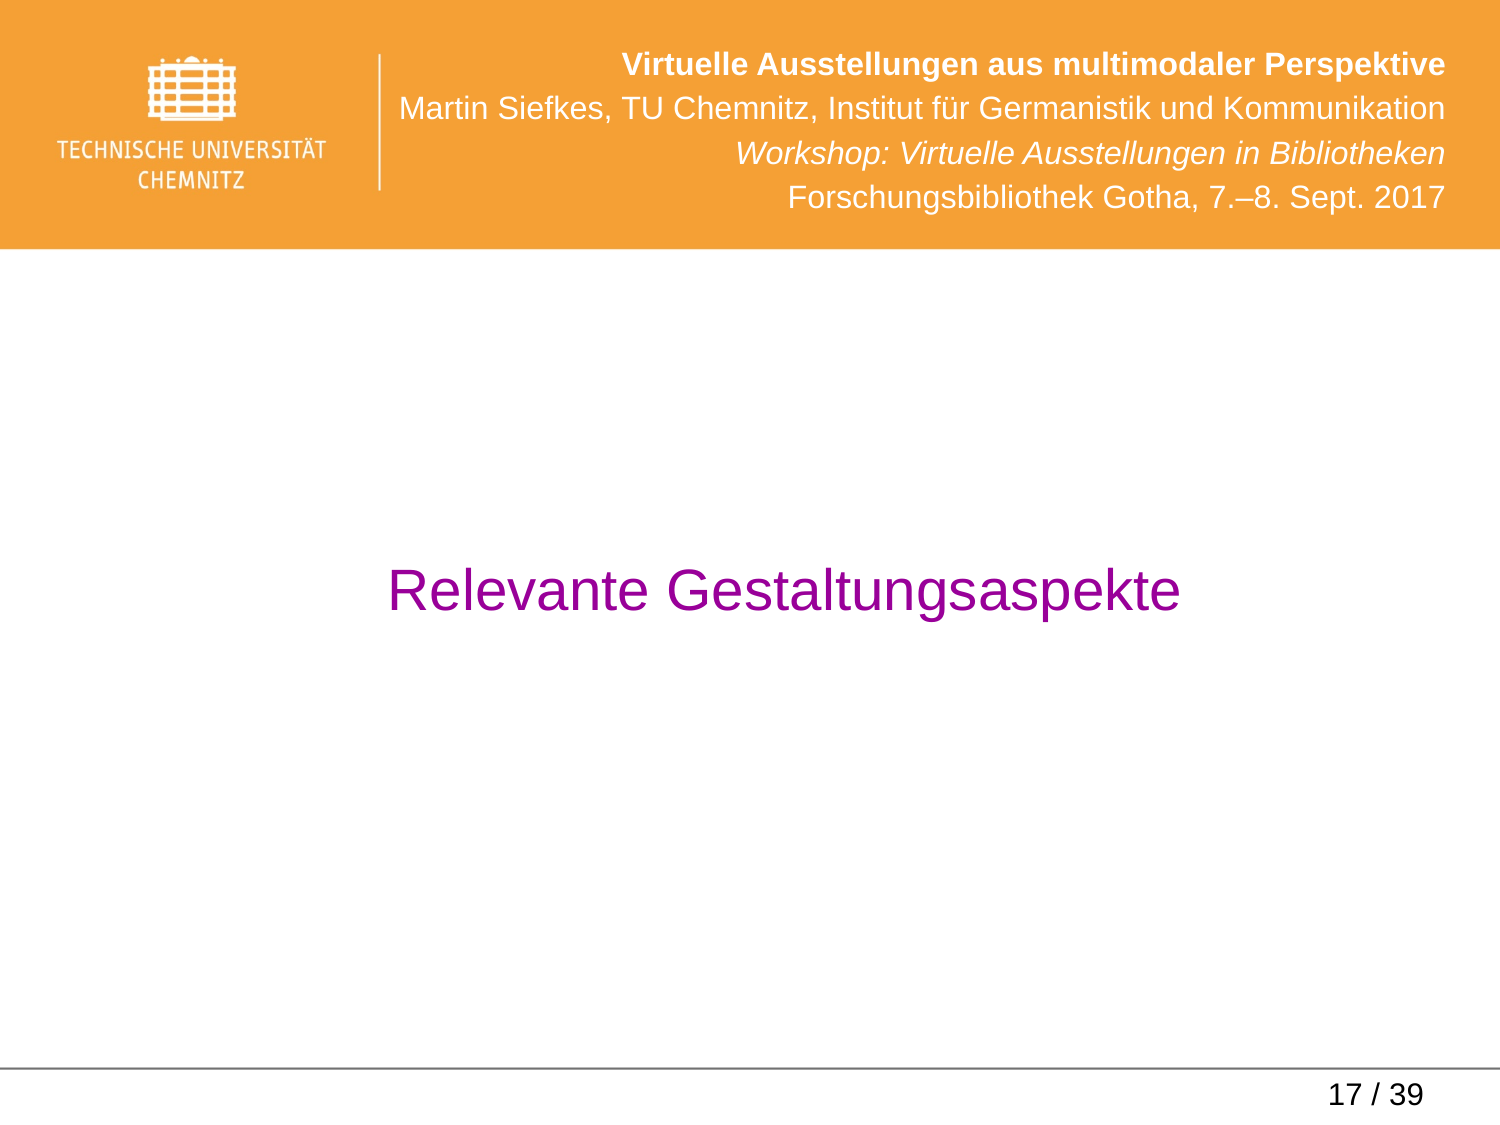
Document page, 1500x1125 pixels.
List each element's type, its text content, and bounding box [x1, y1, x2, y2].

text_box <Foliennummer> / 39 [1162, 1069, 1500, 1120]
list [419, 45, 774, 197]
list Relevante Gestaltungsaspekte [75, 460, 1426, 969]
picture [0, 0, 1500, 1125]
